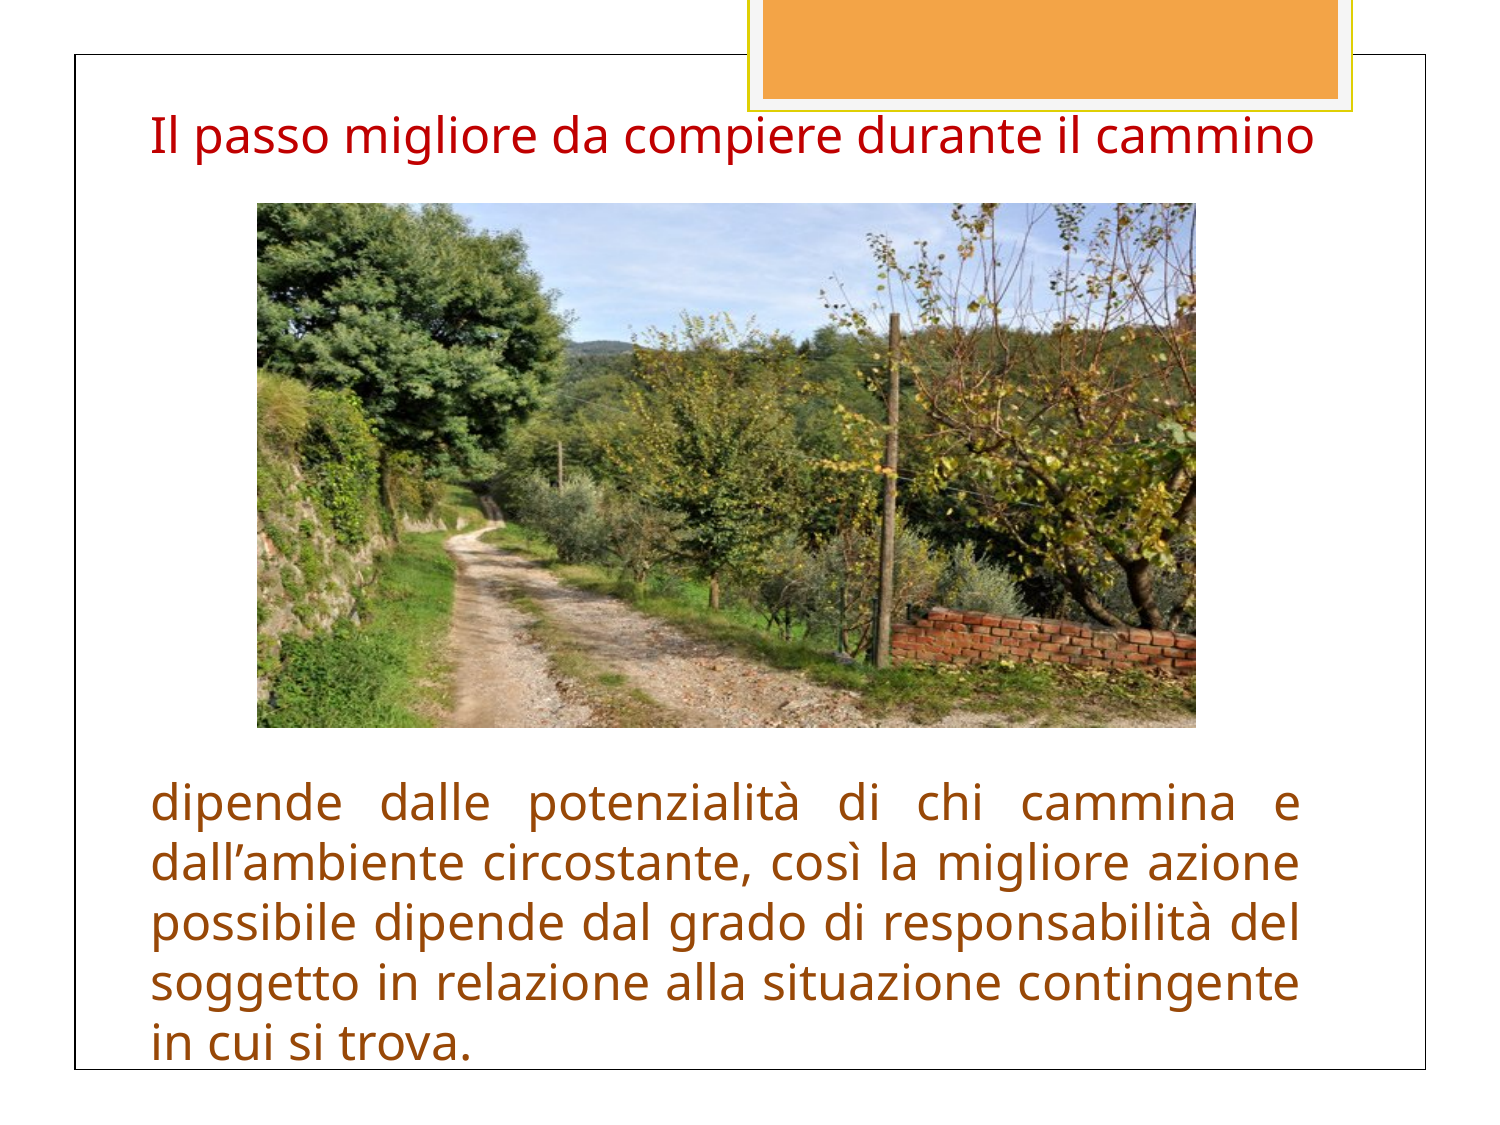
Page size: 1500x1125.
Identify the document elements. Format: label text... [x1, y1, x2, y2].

picture [257, 203, 1196, 728]
text_box dipende dalle potenzialità di chi cammina e dall’ambiente circostante, così la migliore azione possibile dipende dal grado di responsabilità del soggetto in relazione alla situazione contingente in cui si trova. [135, 763, 1317, 1082]
text_box Il passo migliore da compiere durante il cammino [135, 95, 1341, 172]
